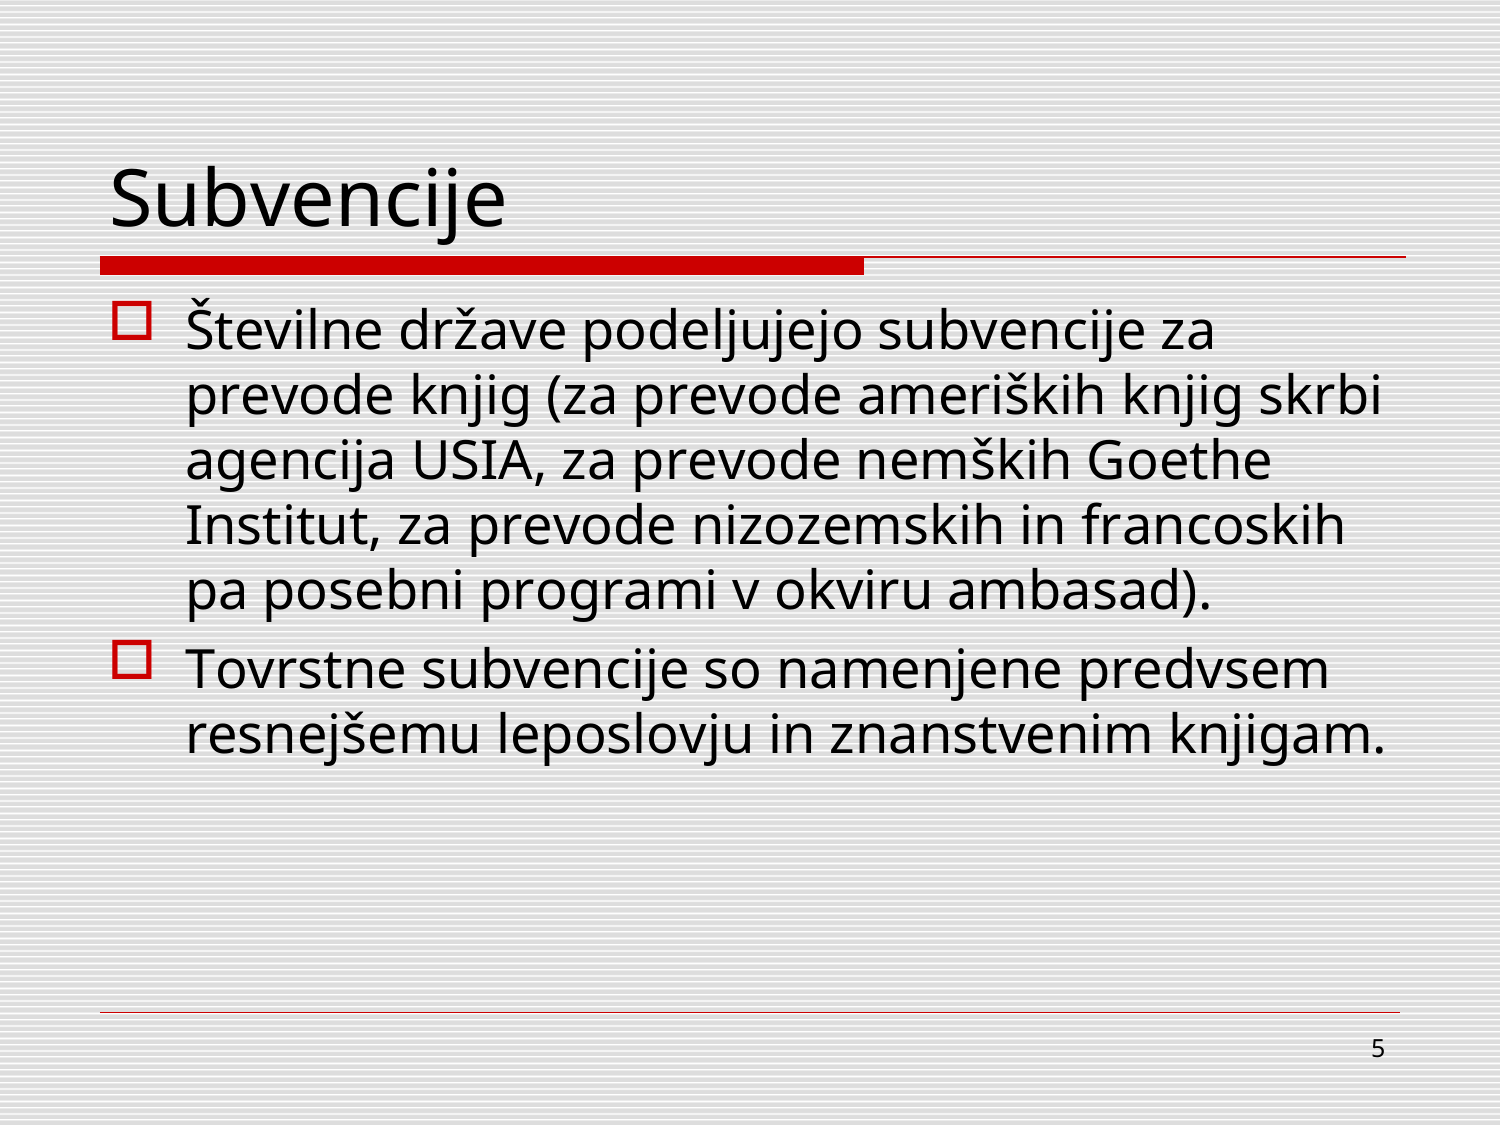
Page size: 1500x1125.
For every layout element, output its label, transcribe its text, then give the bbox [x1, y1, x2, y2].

title Subvencije [94, 49, 1407, 250]
text_box <number> [1074, 1024, 1401, 1103]
picture [0, 0, 1500, 1125]
list Številne države podeljujejo subvencije za prevode knjig (za prevode ameriških knjig skrbi agencija USIA, za prevode nemških Goethe Institut, za prevode nizozemskih in francoskih pa posebni programi v okviru ambasad). Tovrstne subvencije so namenjene predvsem resnejšemu leposlovju in znanstvenim knjigam. [92, 287, 1406, 988]
